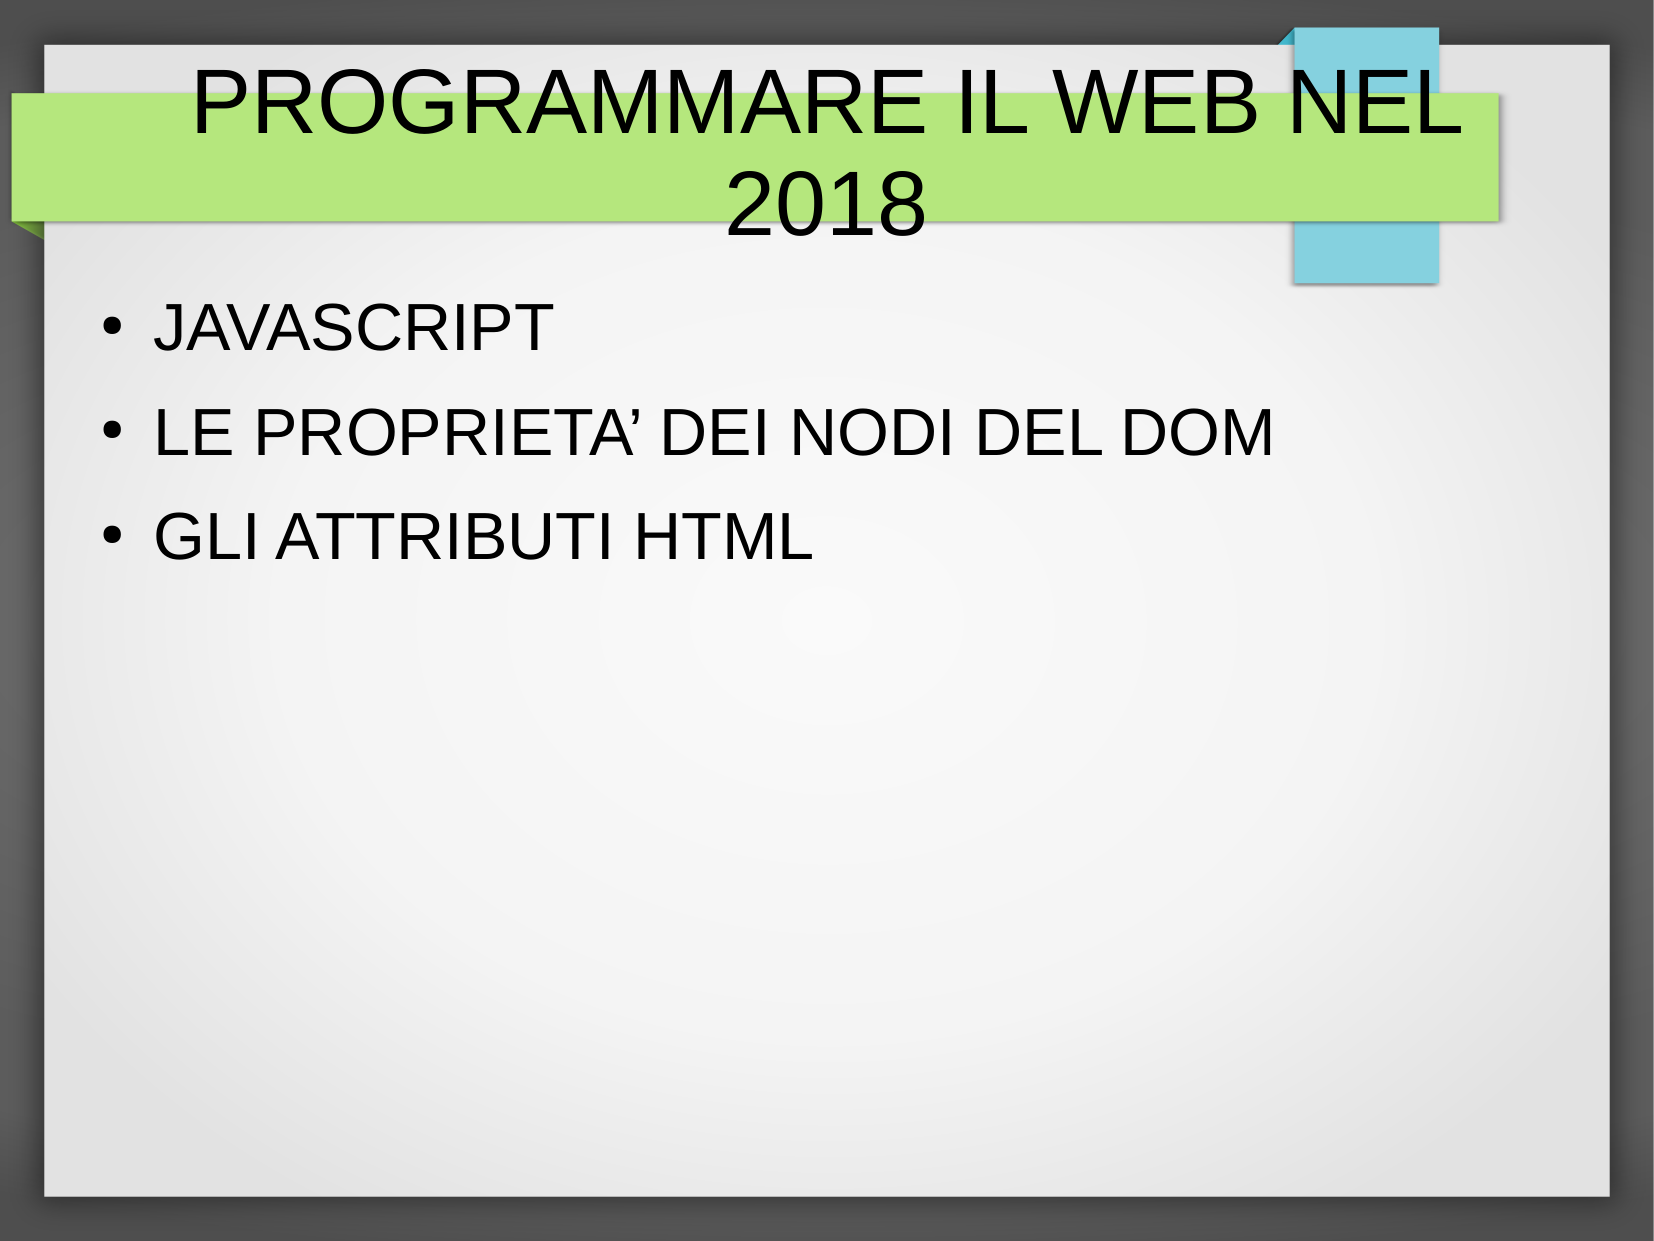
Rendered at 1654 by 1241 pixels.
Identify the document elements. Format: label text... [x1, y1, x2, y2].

title PROGRAMMARE IL WEB NEL 2018 [82, 49, 1571, 257]
list JAVASCRIPT LE PROPRIETA’ DEI NODI DEL DOM GLI ATTRIBUTI HTML [82, 290, 1571, 1182]
picture [0, 0, 1654, 1241]
